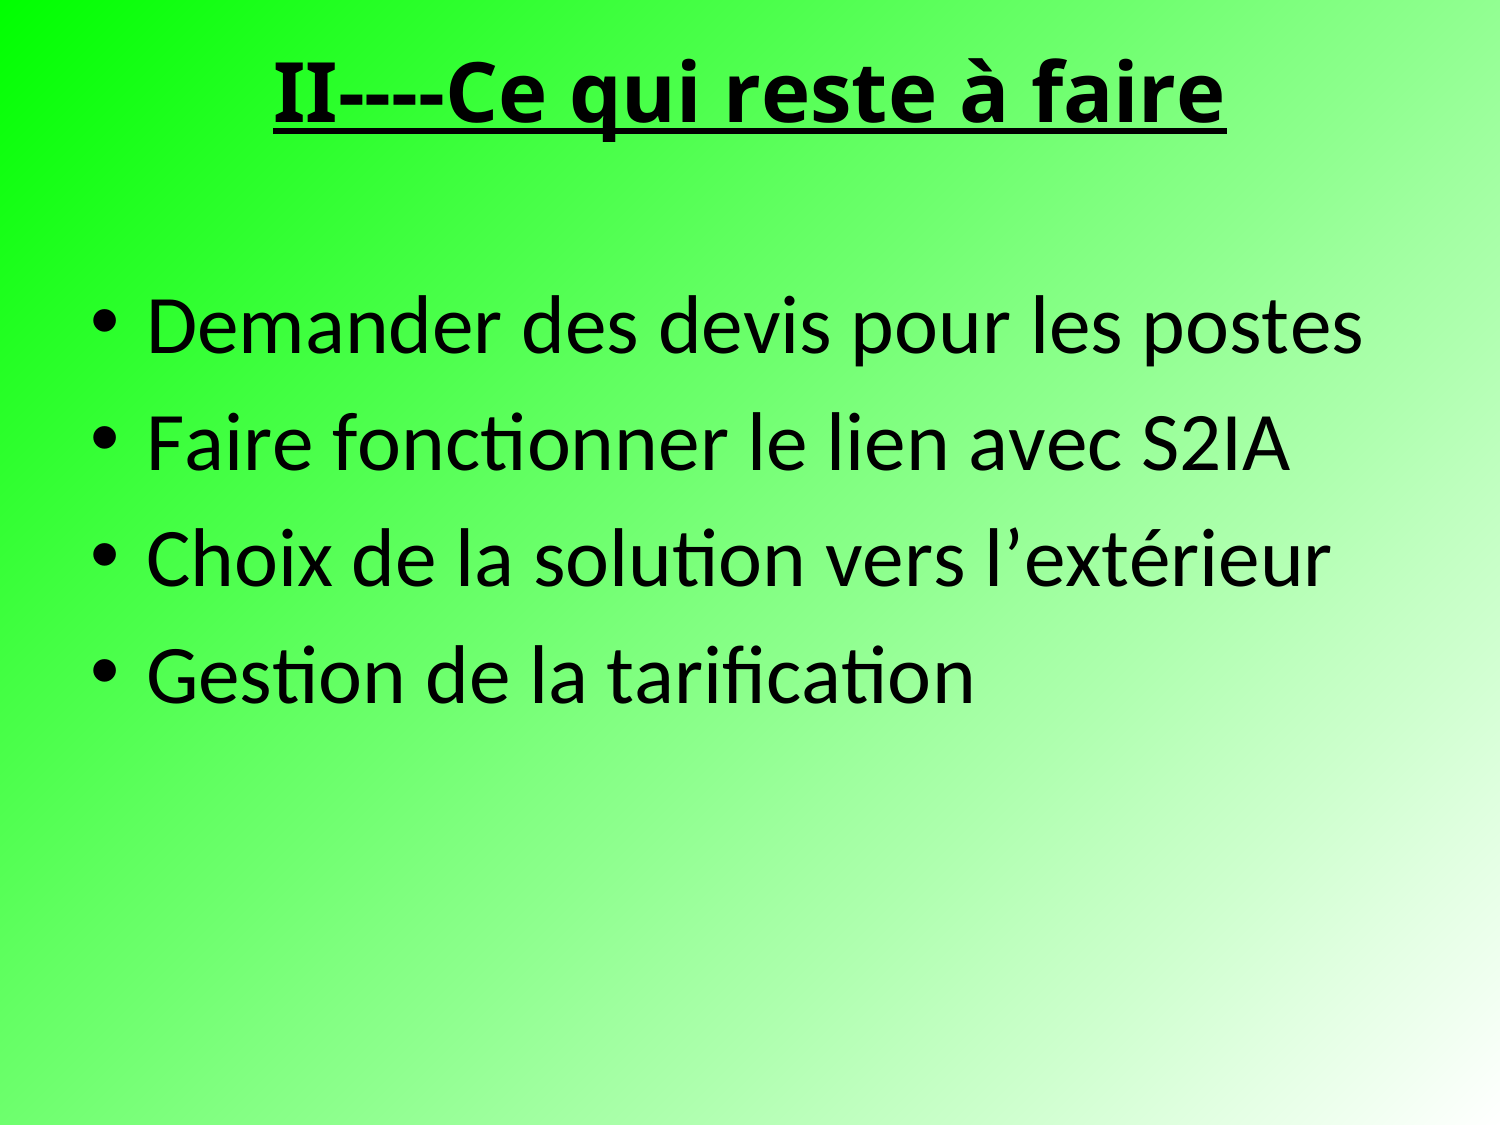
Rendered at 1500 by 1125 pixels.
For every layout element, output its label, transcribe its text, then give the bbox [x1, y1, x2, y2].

text_box Demander des devis pour les postes Faire fonctionner le lien avec S2IA Choix de la solution vers l’extérieur Gestion de la tarification [75, 262, 1426, 1005]
text_box II----Ce qui reste à faire [75, 31, 1426, 247]
